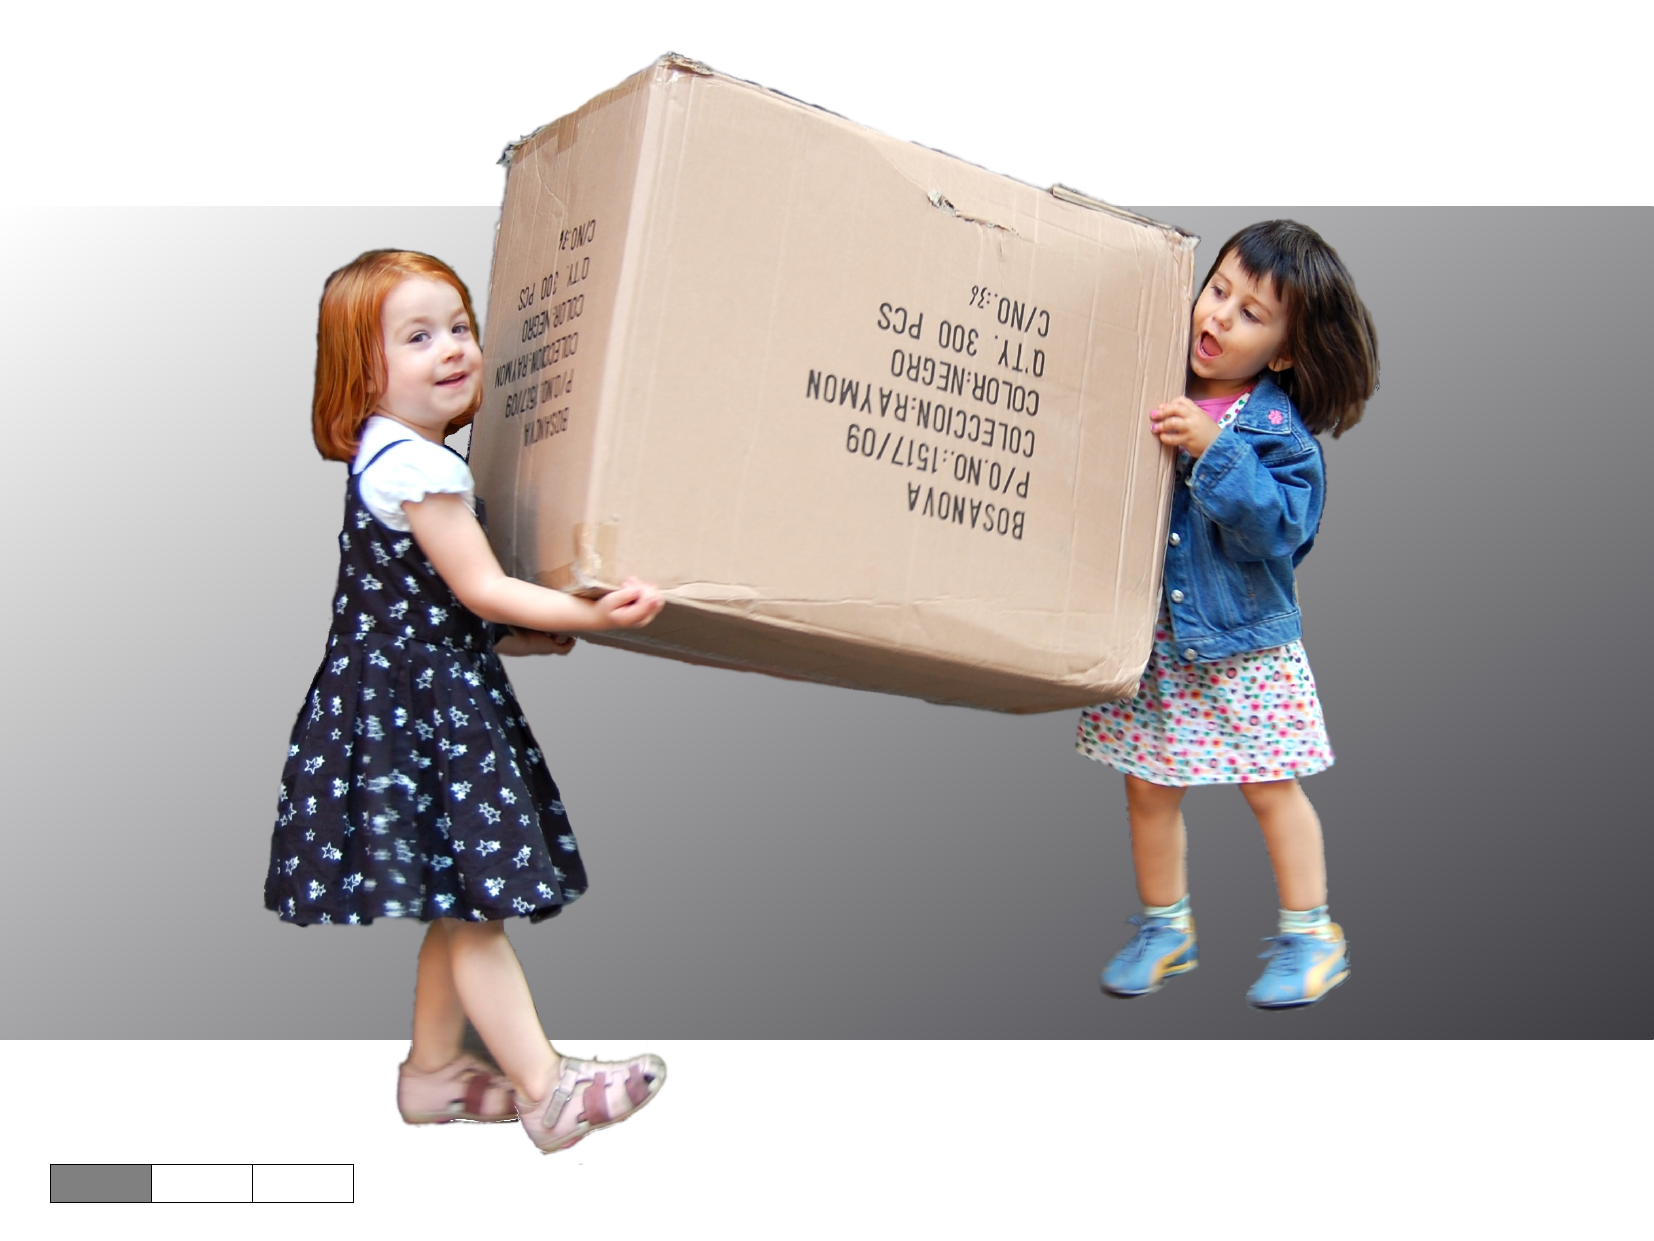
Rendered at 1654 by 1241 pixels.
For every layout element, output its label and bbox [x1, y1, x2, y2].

text_box [50, 1164, 354, 1203]
picture [249, 48, 1388, 1165]
